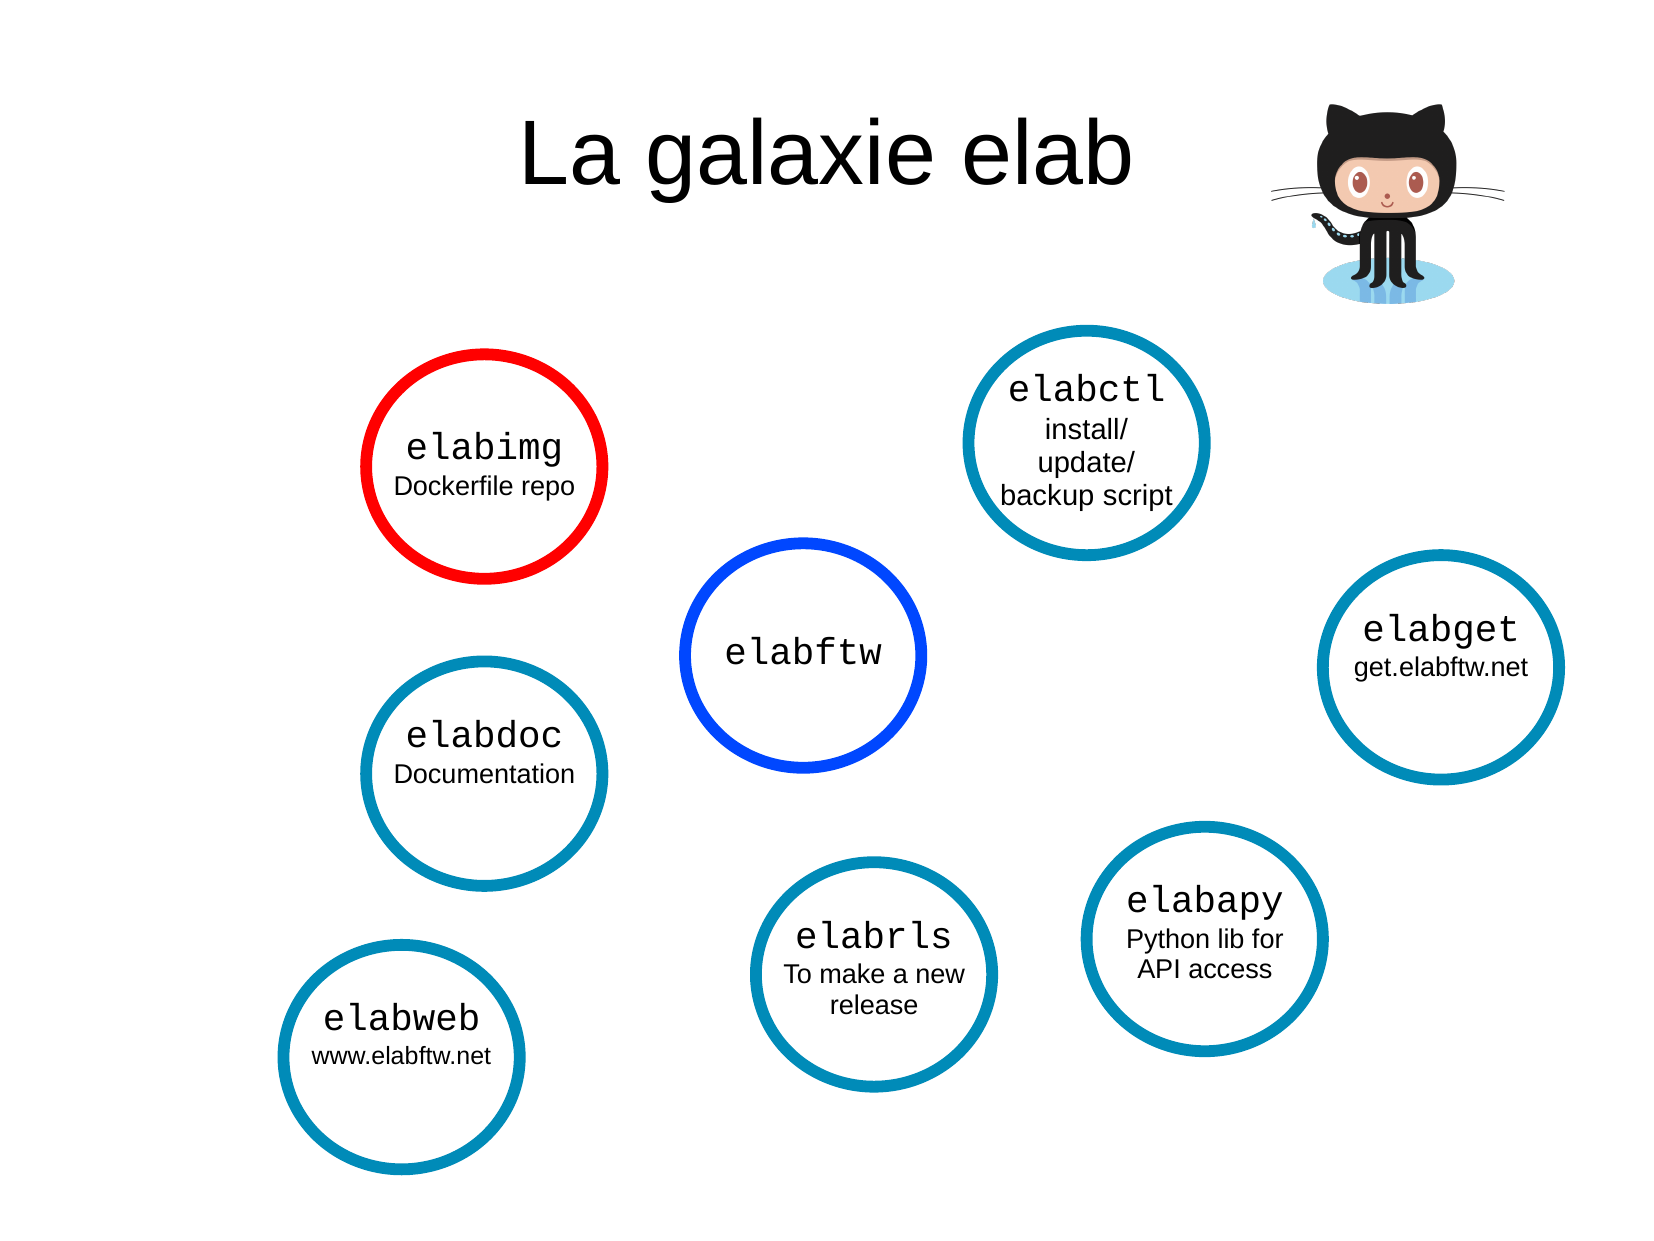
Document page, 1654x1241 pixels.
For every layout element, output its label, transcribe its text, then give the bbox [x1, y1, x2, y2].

text_box elabapy Python lib for API access [1098, 874, 1312, 1015]
text_box elabdoc Documentation [377, 708, 591, 849]
text_box elabrls To make a new release [767, 909, 981, 1050]
text_box elabget get.elabftw.net [1334, 602, 1548, 743]
title La galaxie elab [82, 49, 1571, 257]
picture [1263, 100, 1513, 308]
text_box elabweb www.elabftw.net [295, 992, 508, 1133]
text_box elabftw [696, 625, 910, 684]
text_box elabimg Dockerfile repo [377, 421, 591, 508]
text_box elabctl install/update/backup script [980, 363, 1193, 486]
